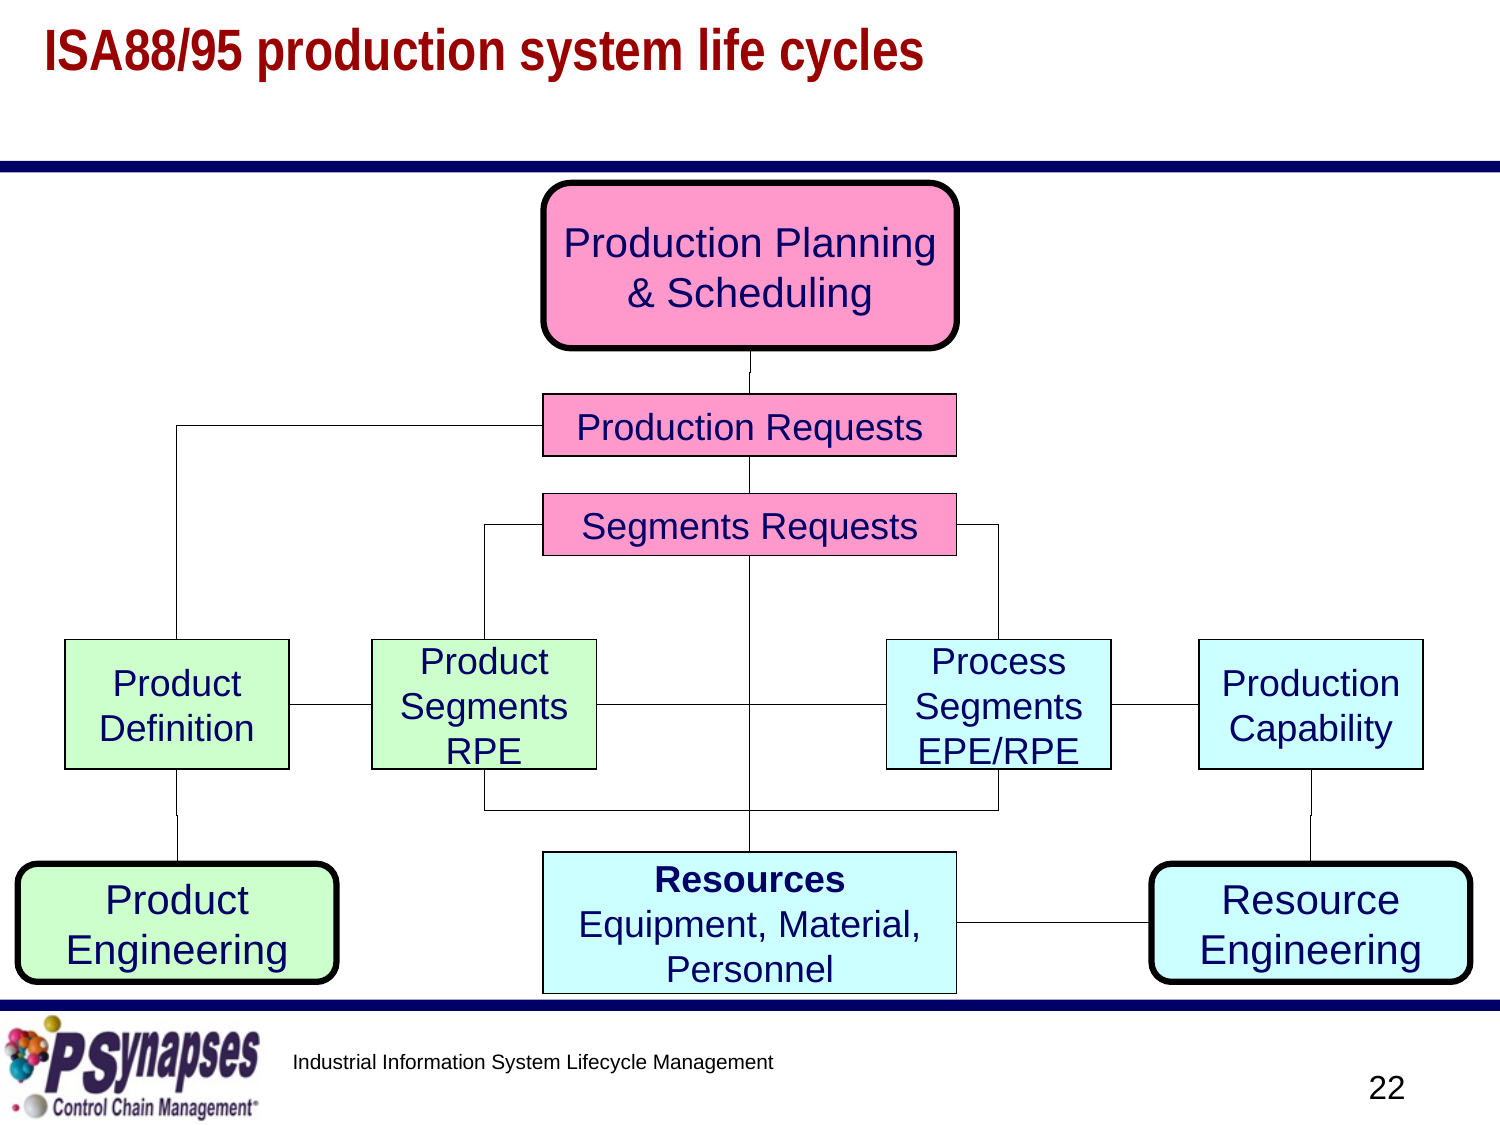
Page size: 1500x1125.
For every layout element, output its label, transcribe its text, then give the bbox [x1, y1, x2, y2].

text_box Resources Equipment, Material, Personnel [543, 852, 957, 994]
text_box Product Definition [64, 639, 290, 770]
text_box Product Engineering [17, 863, 337, 982]
title ISA88/95 production system life cycles [29, 12, 1471, 138]
picture [0, 1011, 260, 1125]
text_box Segments Requests [543, 493, 957, 556]
text_box Production Planning & Scheduling [543, 182, 957, 349]
text_box Production Capability [1198, 639, 1424, 770]
text_box Process Segments EPE/RPE [886, 639, 1111, 770]
text_box Product Segments RPE [372, 639, 597, 770]
text_box Production Requests [543, 394, 957, 457]
text_box Resource Engineering [1151, 863, 1471, 982]
